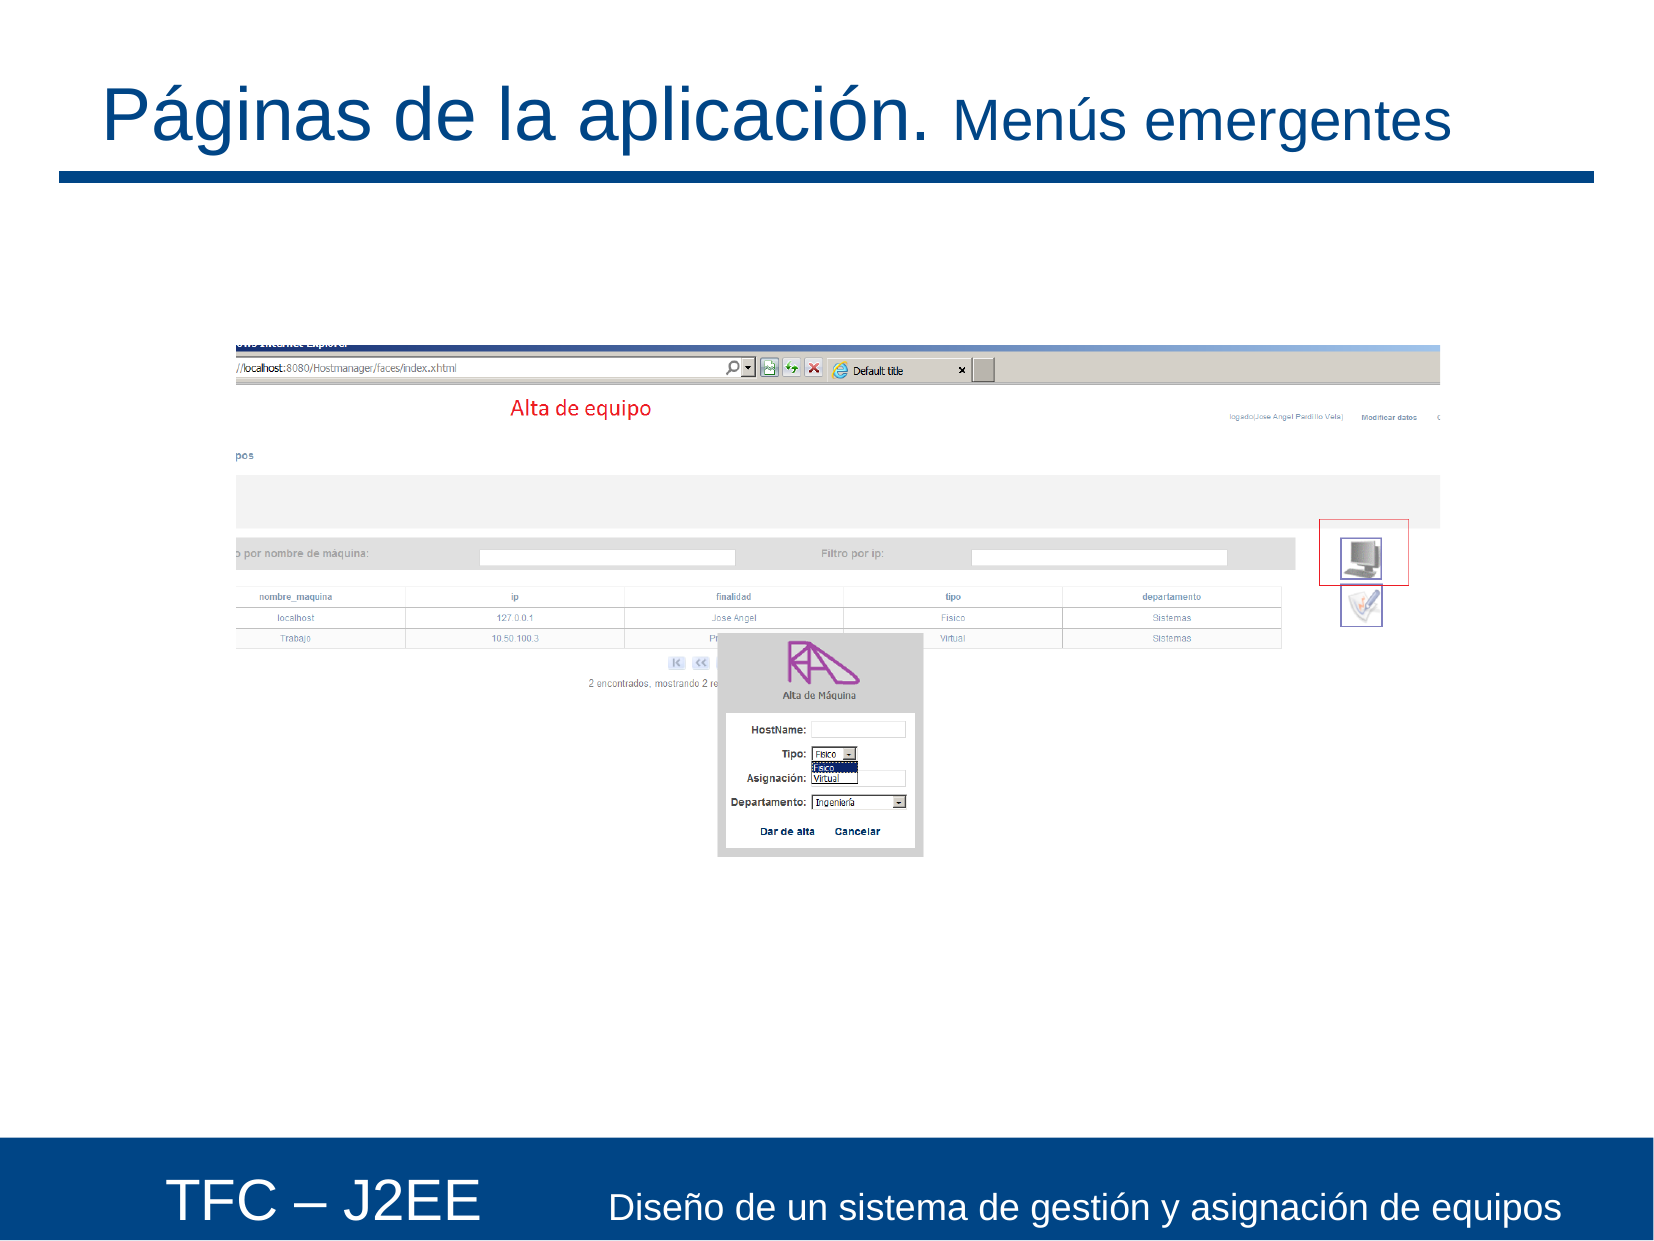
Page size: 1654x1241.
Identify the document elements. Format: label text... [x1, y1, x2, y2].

picture [236, 345, 1441, 916]
text_box Páginas de la aplicación. Menús emergentes [81, 59, 1474, 170]
title TFC – J2EE Diseño de un sistema de gestión y asignación de equipos [0, 1137, 1654, 1241]
